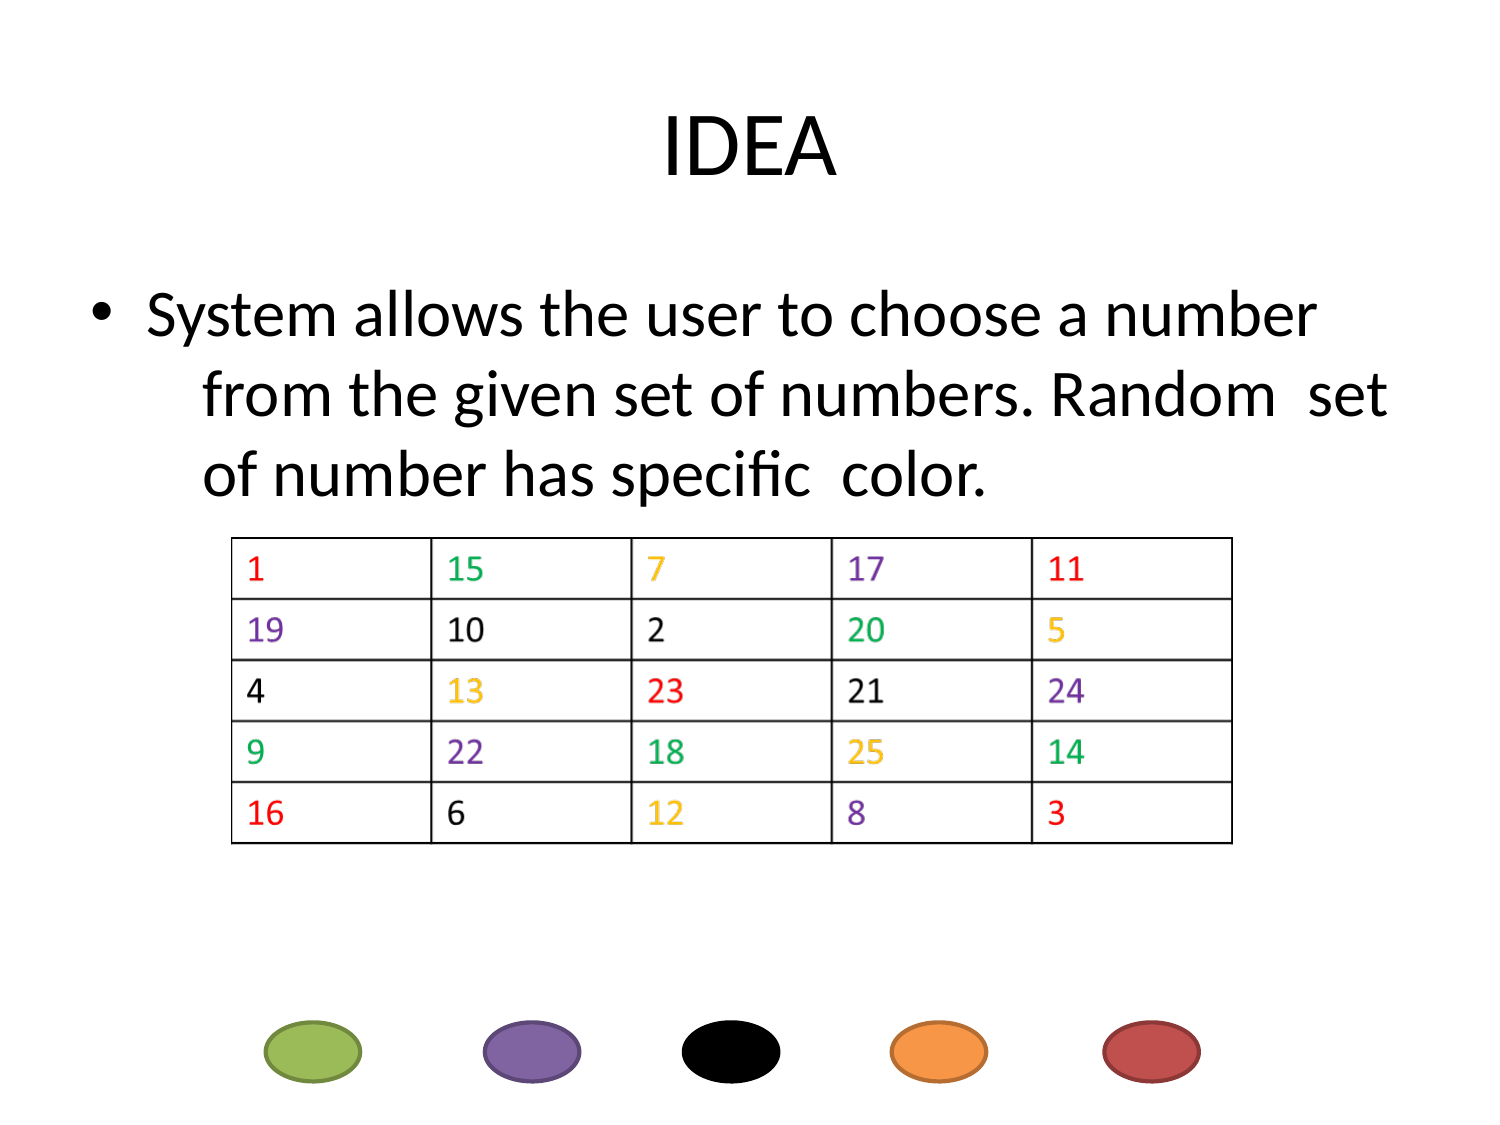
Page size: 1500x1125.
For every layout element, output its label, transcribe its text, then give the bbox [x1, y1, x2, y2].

text_box [683, 1022, 779, 1082]
text_box [484, 1022, 580, 1082]
text_box [1104, 1022, 1199, 1082]
picture [231, 533, 1233, 858]
text_box [265, 1022, 361, 1082]
text_box [891, 1022, 987, 1082]
title IDEA [75, 45, 1426, 233]
list System allows the user to choose a number from the given set of numbers. Random set of number has specific color. [75, 262, 1426, 1005]
